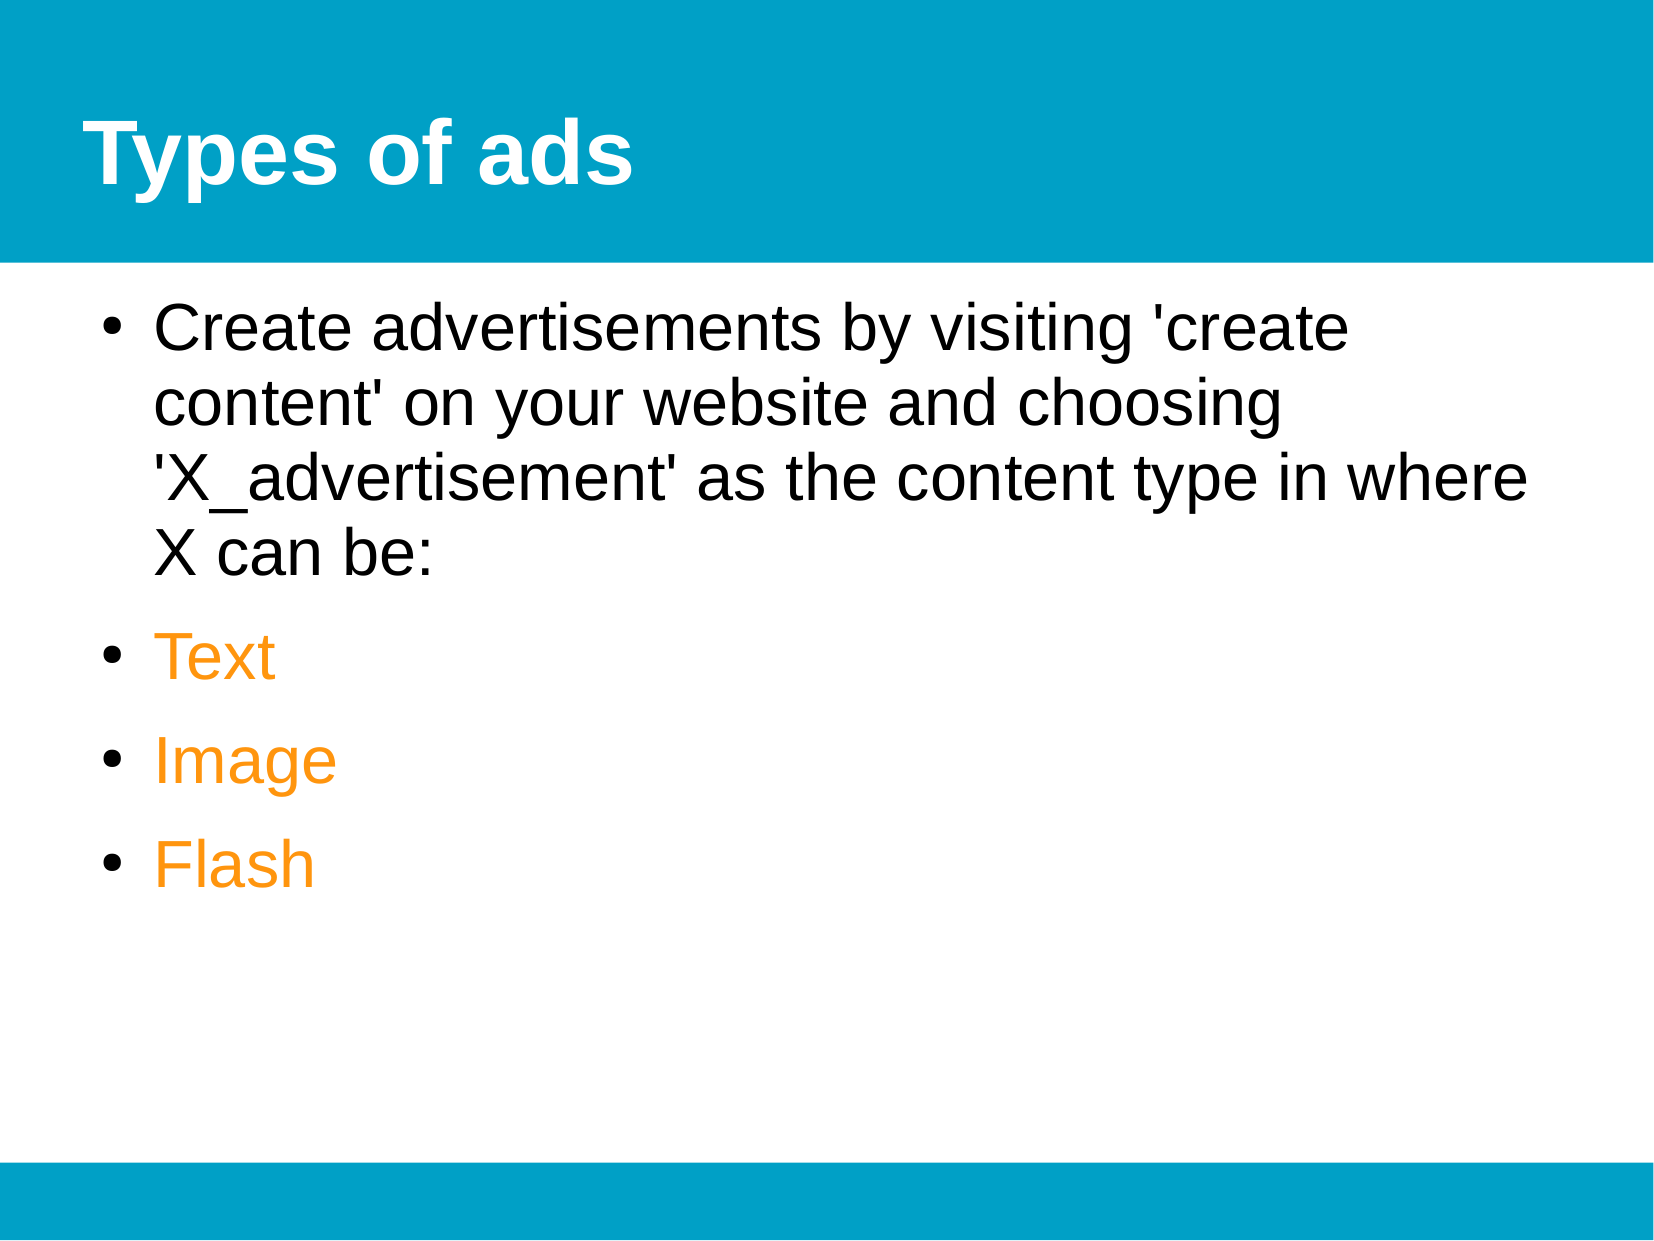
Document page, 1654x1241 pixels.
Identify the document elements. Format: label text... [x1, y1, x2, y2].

list Create advertisements by visiting 'create content' on your website and choosing 'X_advertisement' as the content type in where X can be: Text Image Flash [82, 290, 1571, 1094]
title Types of ads [82, 56, 1571, 250]
